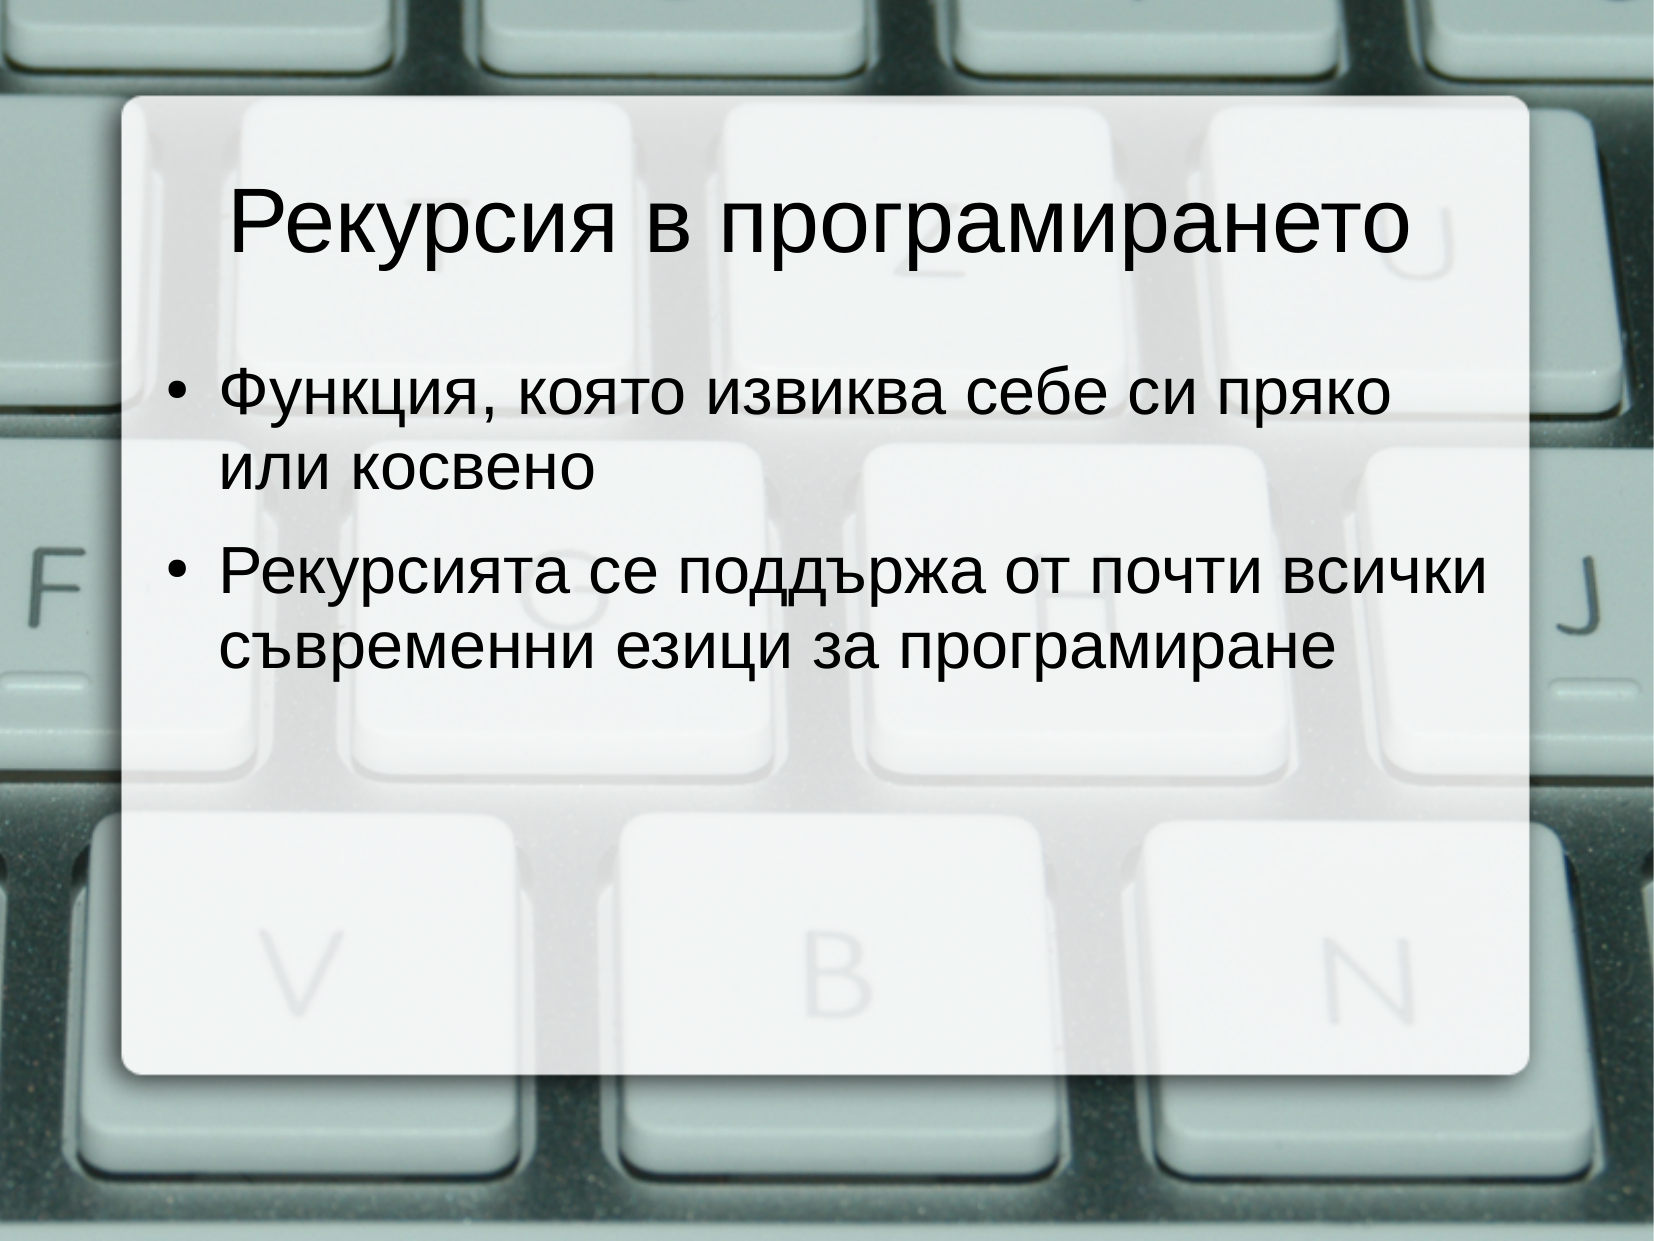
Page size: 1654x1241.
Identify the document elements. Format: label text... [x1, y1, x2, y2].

title Рекурсия в програмирането [135, 117, 1506, 325]
picture [0, 0, 1654, 1241]
list Функция, която извиква себе си пряко или косвено Рекурсията се поддържа от почти всички съвременни езици за програмиране [147, 354, 1506, 1074]
